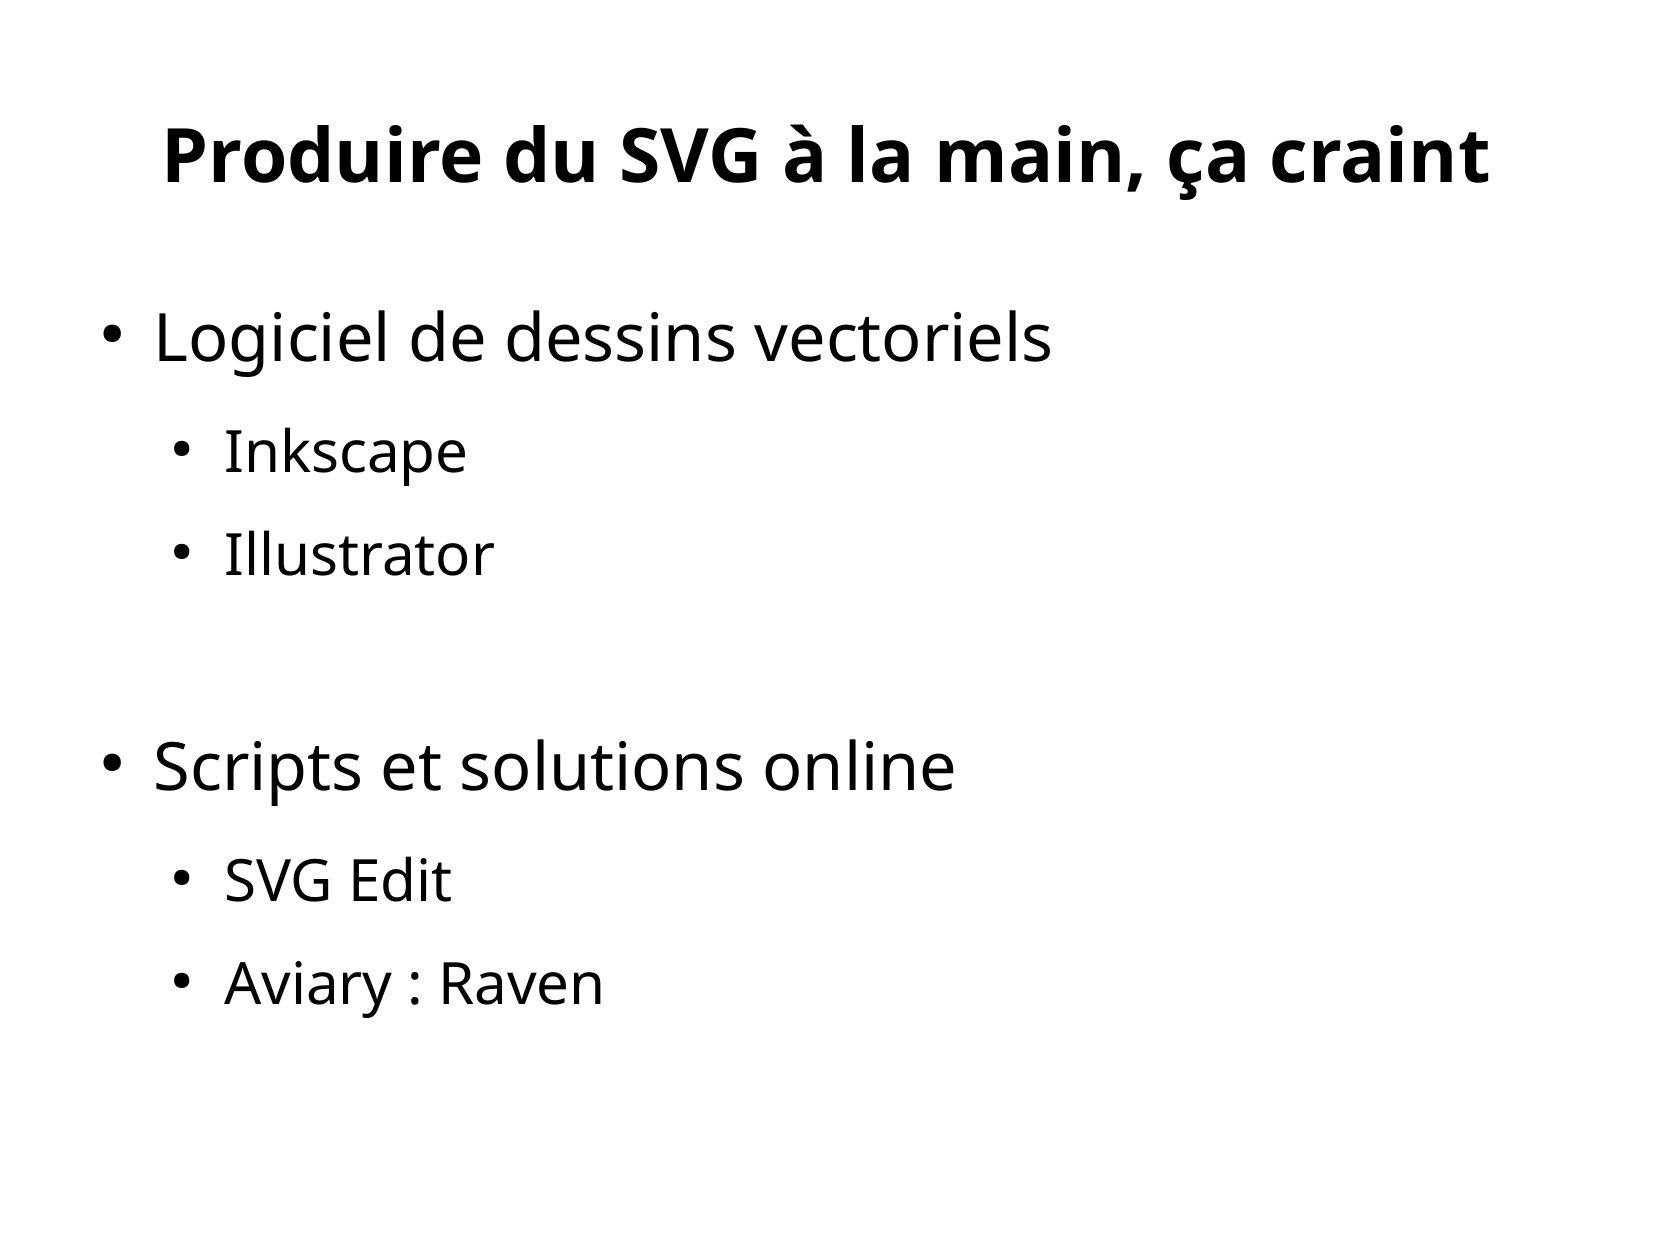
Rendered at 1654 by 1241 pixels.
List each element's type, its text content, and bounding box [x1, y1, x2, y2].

list Logiciel de dessins vectoriels Inkscape Illustrator Scripts et solutions online SVG Edit Aviary : Raven [82, 290, 1571, 1109]
title Produire du SVG à la main, ça craint [82, 49, 1571, 257]
